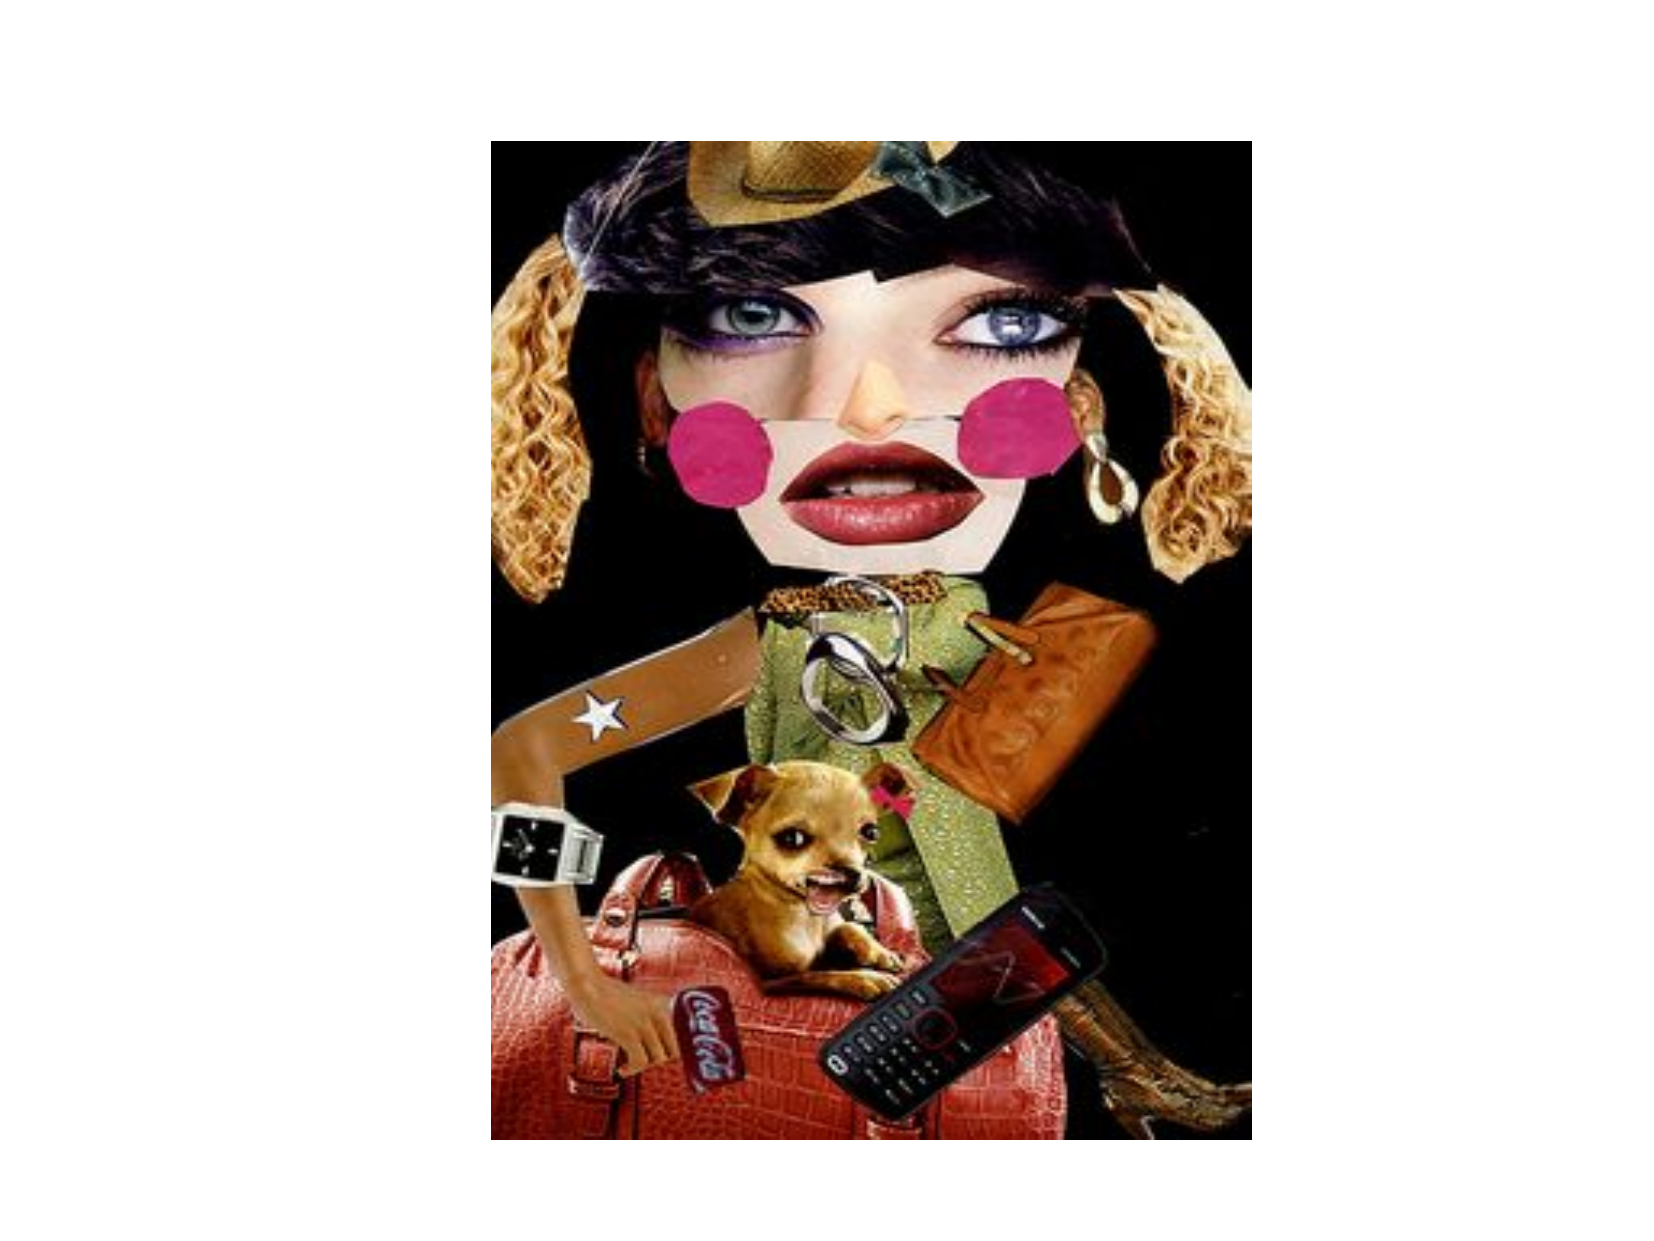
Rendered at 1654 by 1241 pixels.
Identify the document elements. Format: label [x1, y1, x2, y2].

picture [491, 141, 1252, 1140]
